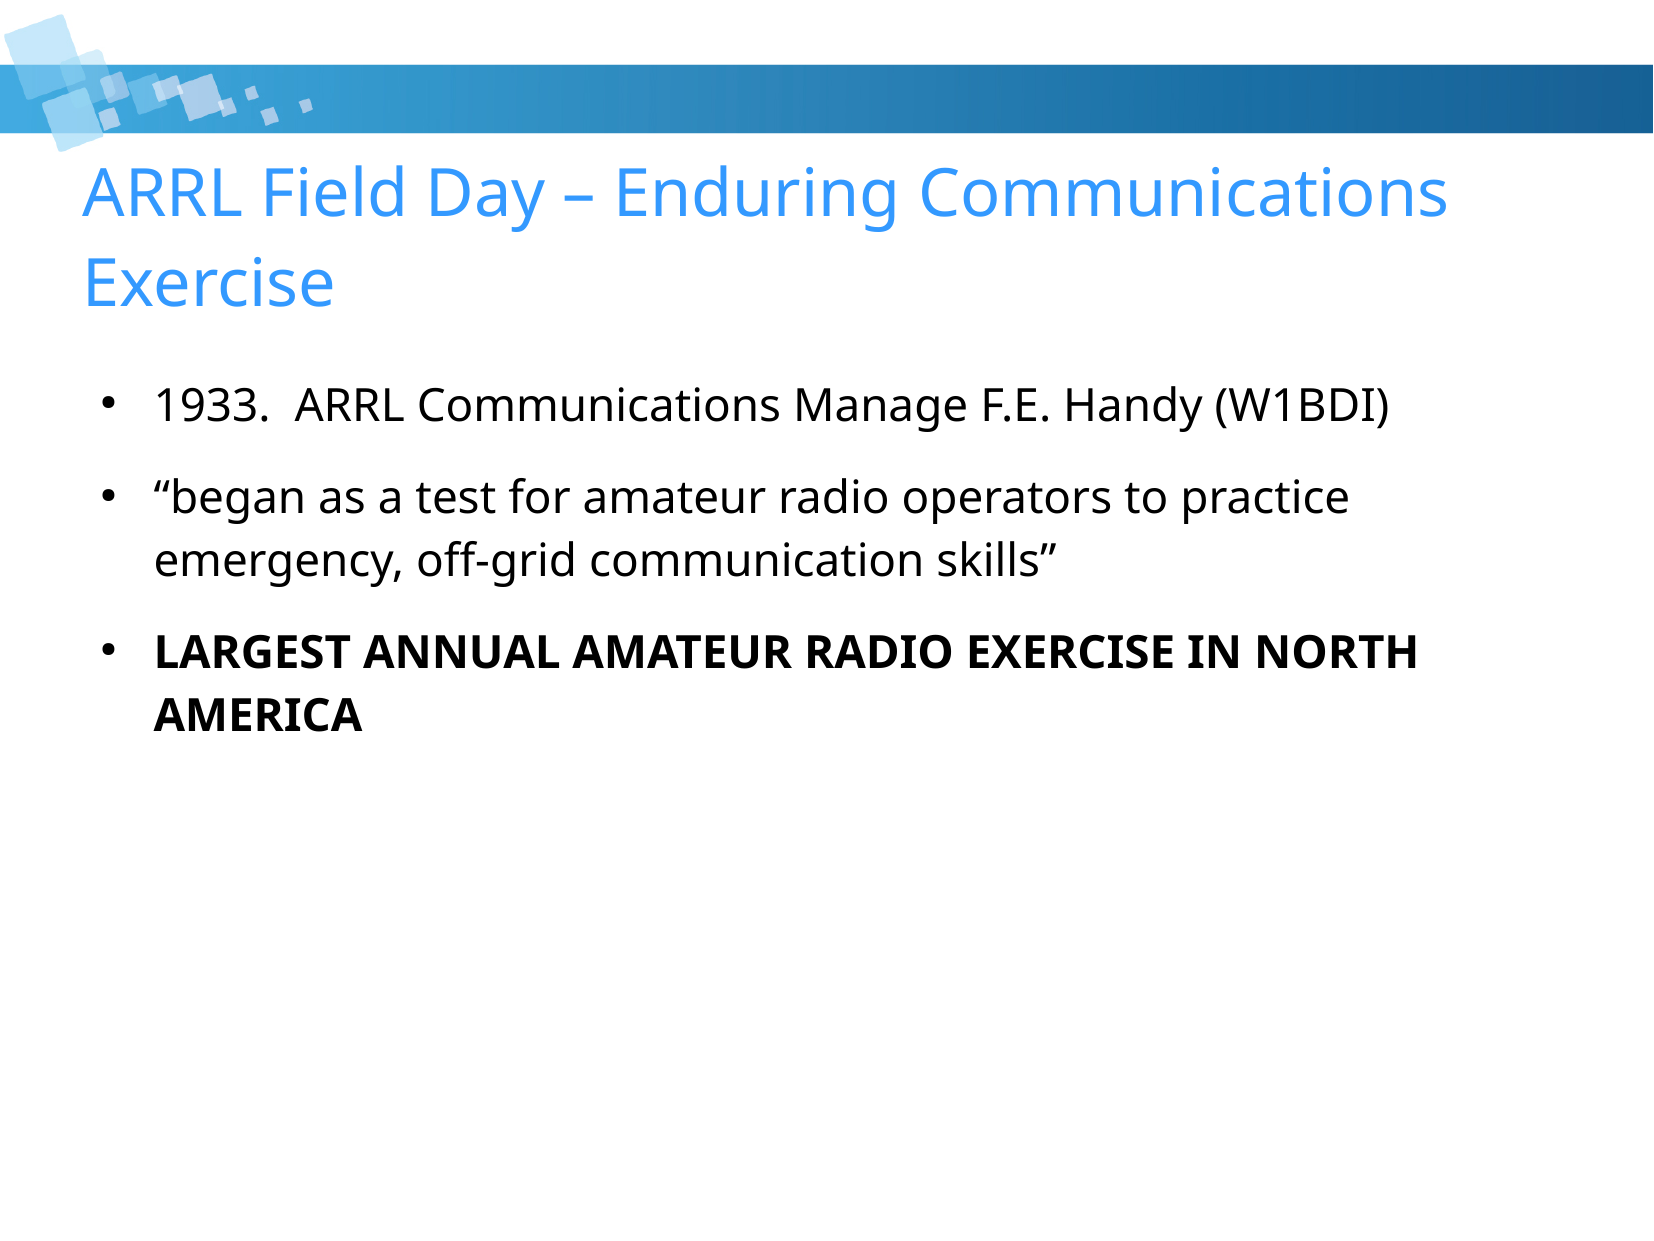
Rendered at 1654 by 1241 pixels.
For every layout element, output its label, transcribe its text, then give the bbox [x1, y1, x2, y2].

picture [0, 0, 1653, 1238]
list 1933. ARRL Communications Manage F.E. Handy (W1BDI) “began as a test for amateur radio operators to practice emergency, off-grid communication skills” LARGEST ANNUAL AMATEUR RADIO EXERCISE IN NORTH AMERICA [82, 372, 1571, 1093]
title ARRL Field Day – Enduring Communications Exercise [82, 132, 1571, 340]
